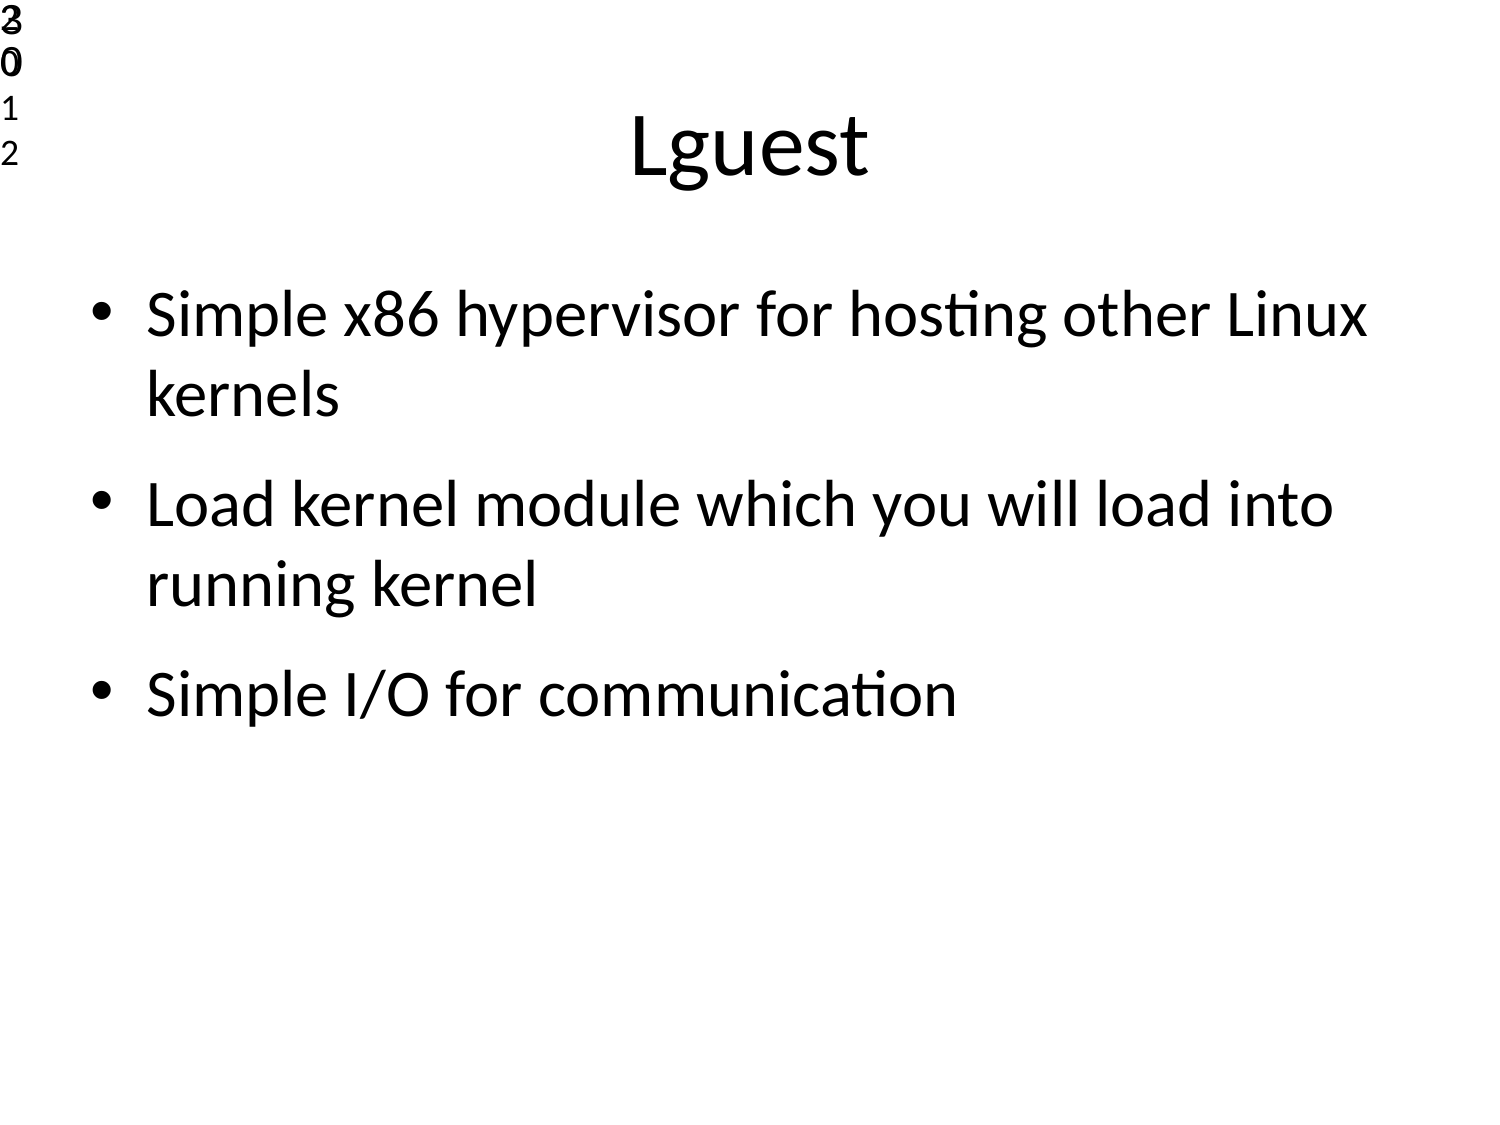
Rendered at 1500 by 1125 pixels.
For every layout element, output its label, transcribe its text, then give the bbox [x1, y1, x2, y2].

title Lguest [75, 45, 1425, 233]
list Simple x86 hypervisor for hosting other Linux kernels Load kernel module which you will load into running kernel Simple I/O for communication [75, 262, 1425, 1005]
